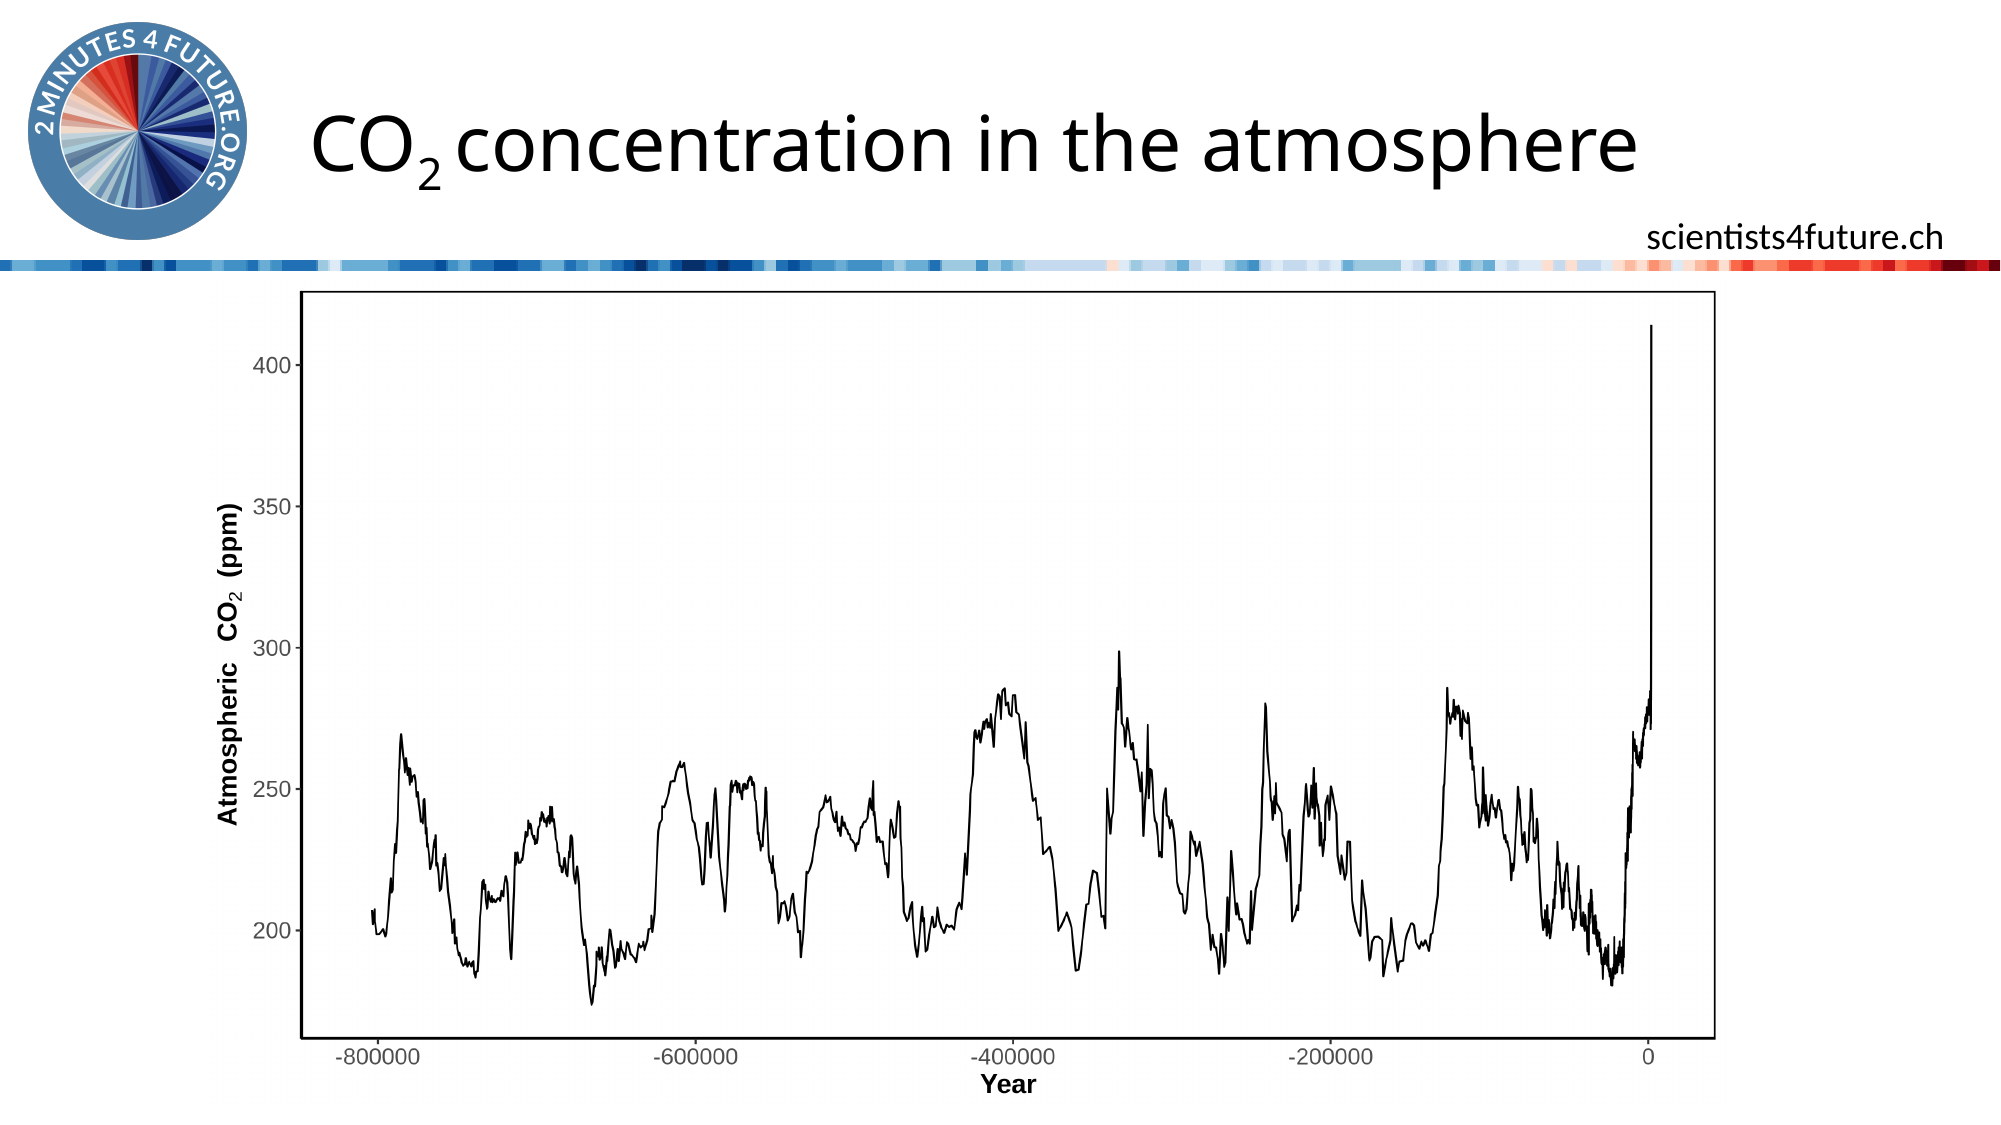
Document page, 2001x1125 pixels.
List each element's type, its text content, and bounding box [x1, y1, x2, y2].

title CO2 concentration in the atmosphere [294, 51, 1735, 235]
picture [206, 280, 1726, 1109]
picture [28, 22, 247, 240]
picture [0, 260, 2001, 271]
